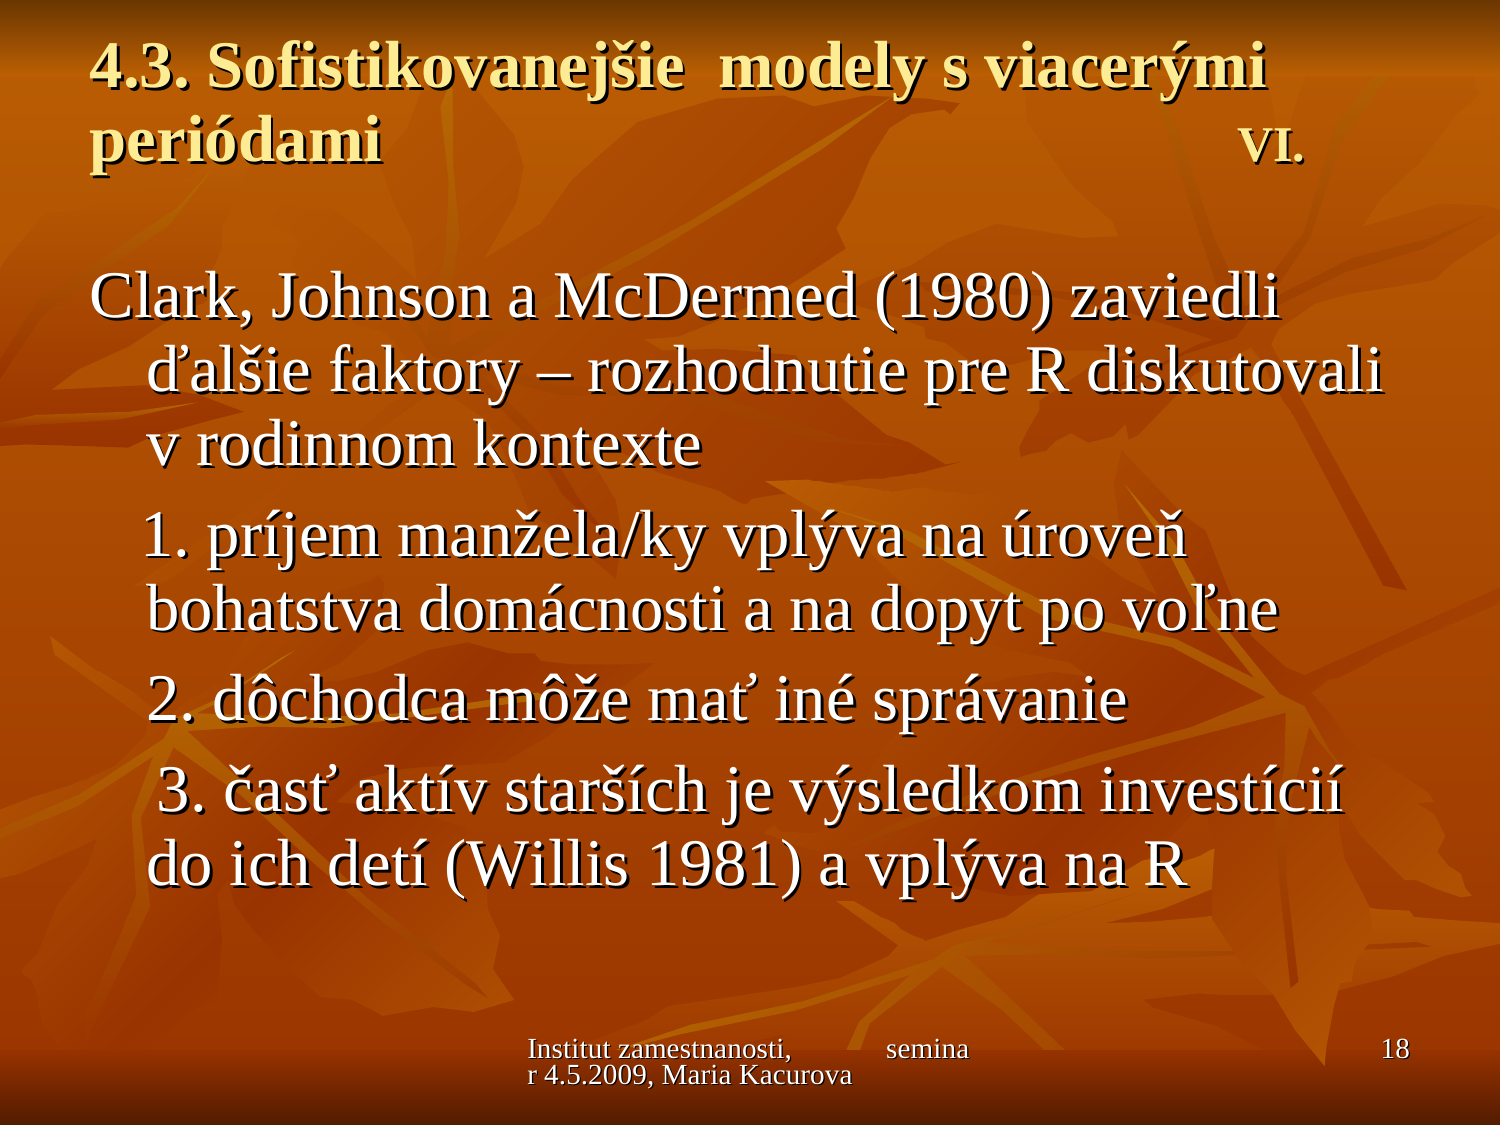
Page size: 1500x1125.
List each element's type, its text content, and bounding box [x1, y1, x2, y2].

list Clark, Johnson a McDermed (1980) zaviedli ďalšie faktory – rozhodnutie pre R diskutovali v rodinnom kontexte 1. príjem manžela/ky vplýva na úroveň bohatstva domácnosti a na dopyt po voľne 2. dôchodca môže mať iné správanie 3. časť aktív starších je výsledkom investícií do ich detí (Willis 1981) a vplýva na R [75, 249, 1426, 1001]
title 4.3. Sofistikovanejšie modely s viacerými periódami VI. [75, 11, 1426, 249]
